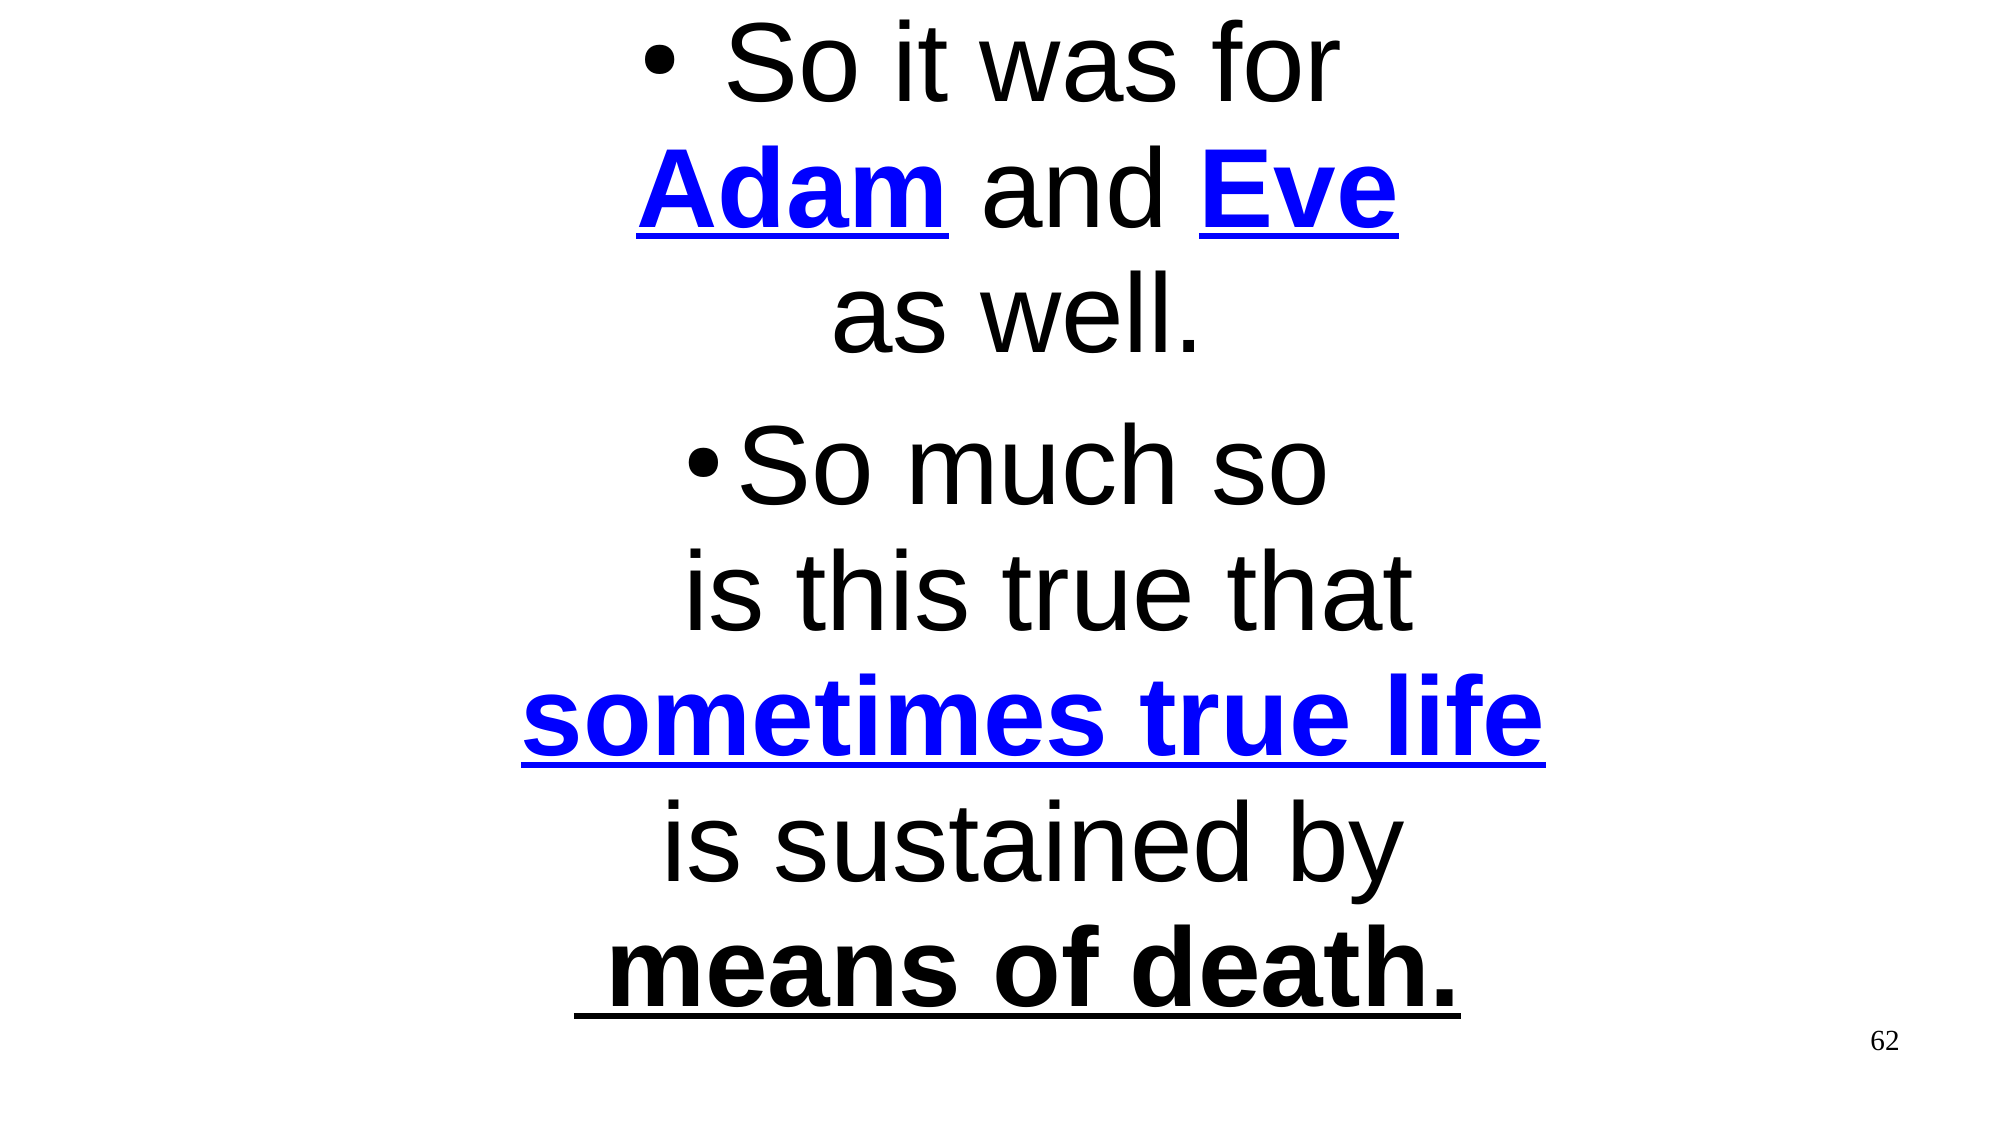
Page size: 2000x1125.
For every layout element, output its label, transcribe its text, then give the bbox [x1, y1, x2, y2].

list So it was for Adam and Eve as well. So much so is this true that sometimes true life is sustained by means of death. [0, 0, 1996, 1123]
